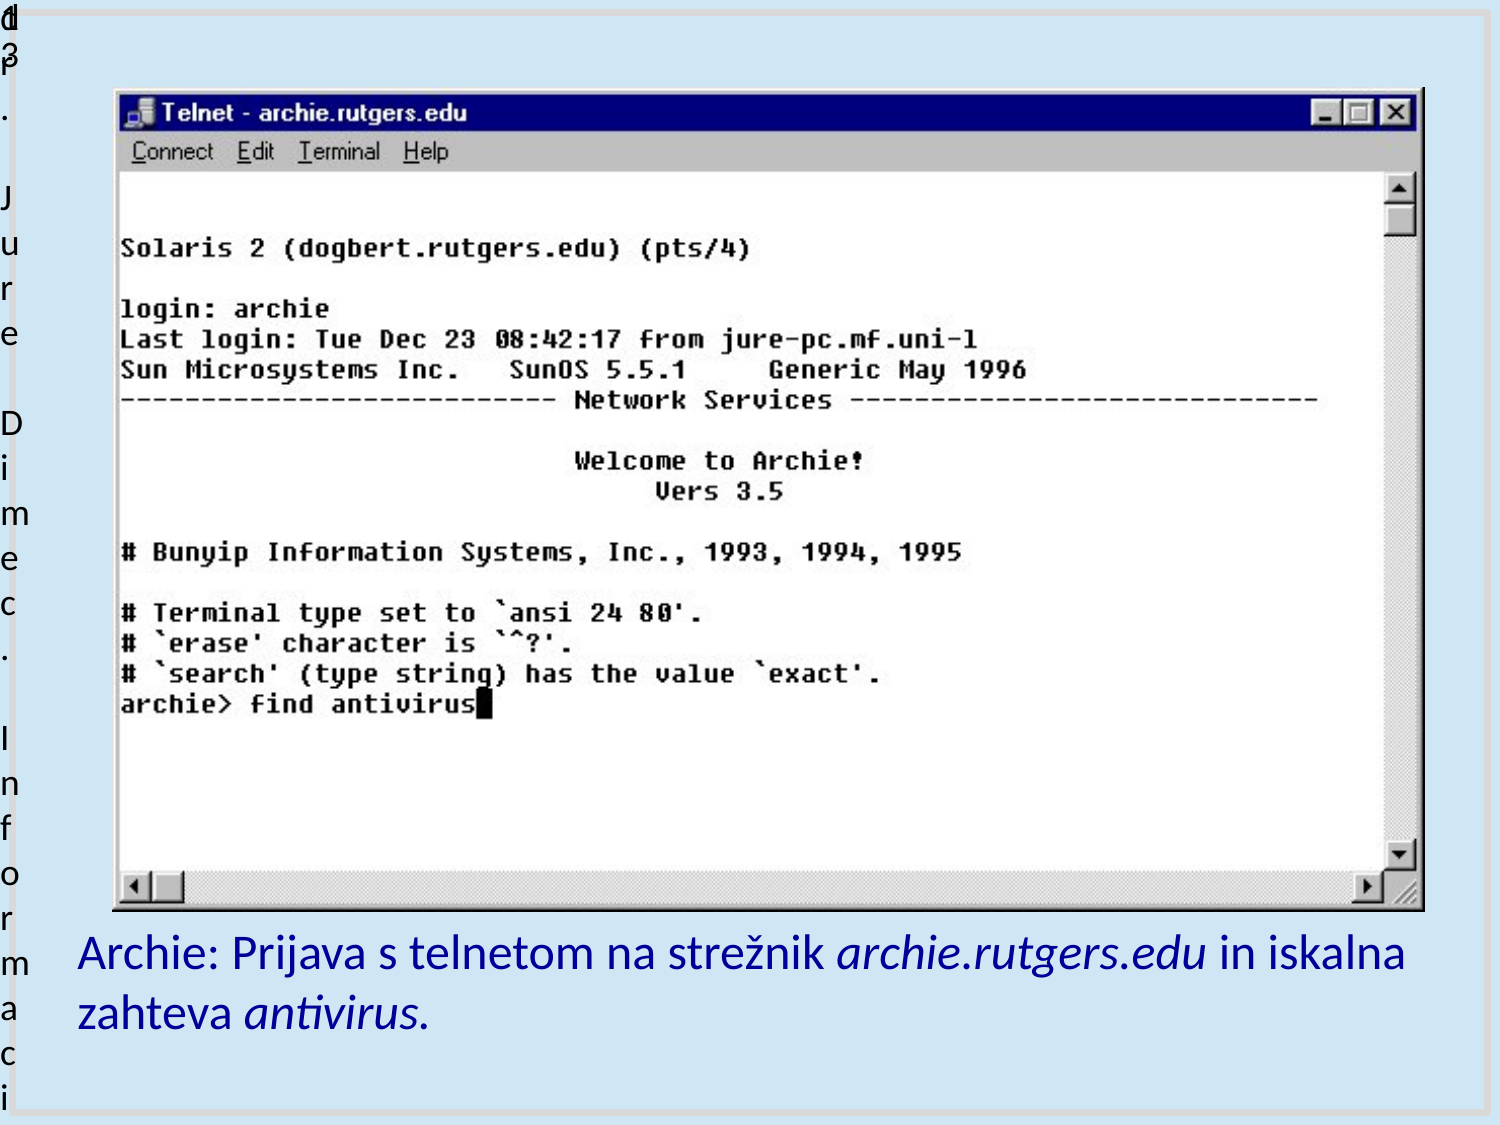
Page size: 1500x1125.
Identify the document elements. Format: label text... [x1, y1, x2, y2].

picture [112, 87, 1425, 912]
text_box Archie: Prijava s telnetom na strežnik archie.rutgers.edu in iskalna zahteva antivirus. [62, 912, 1463, 1048]
